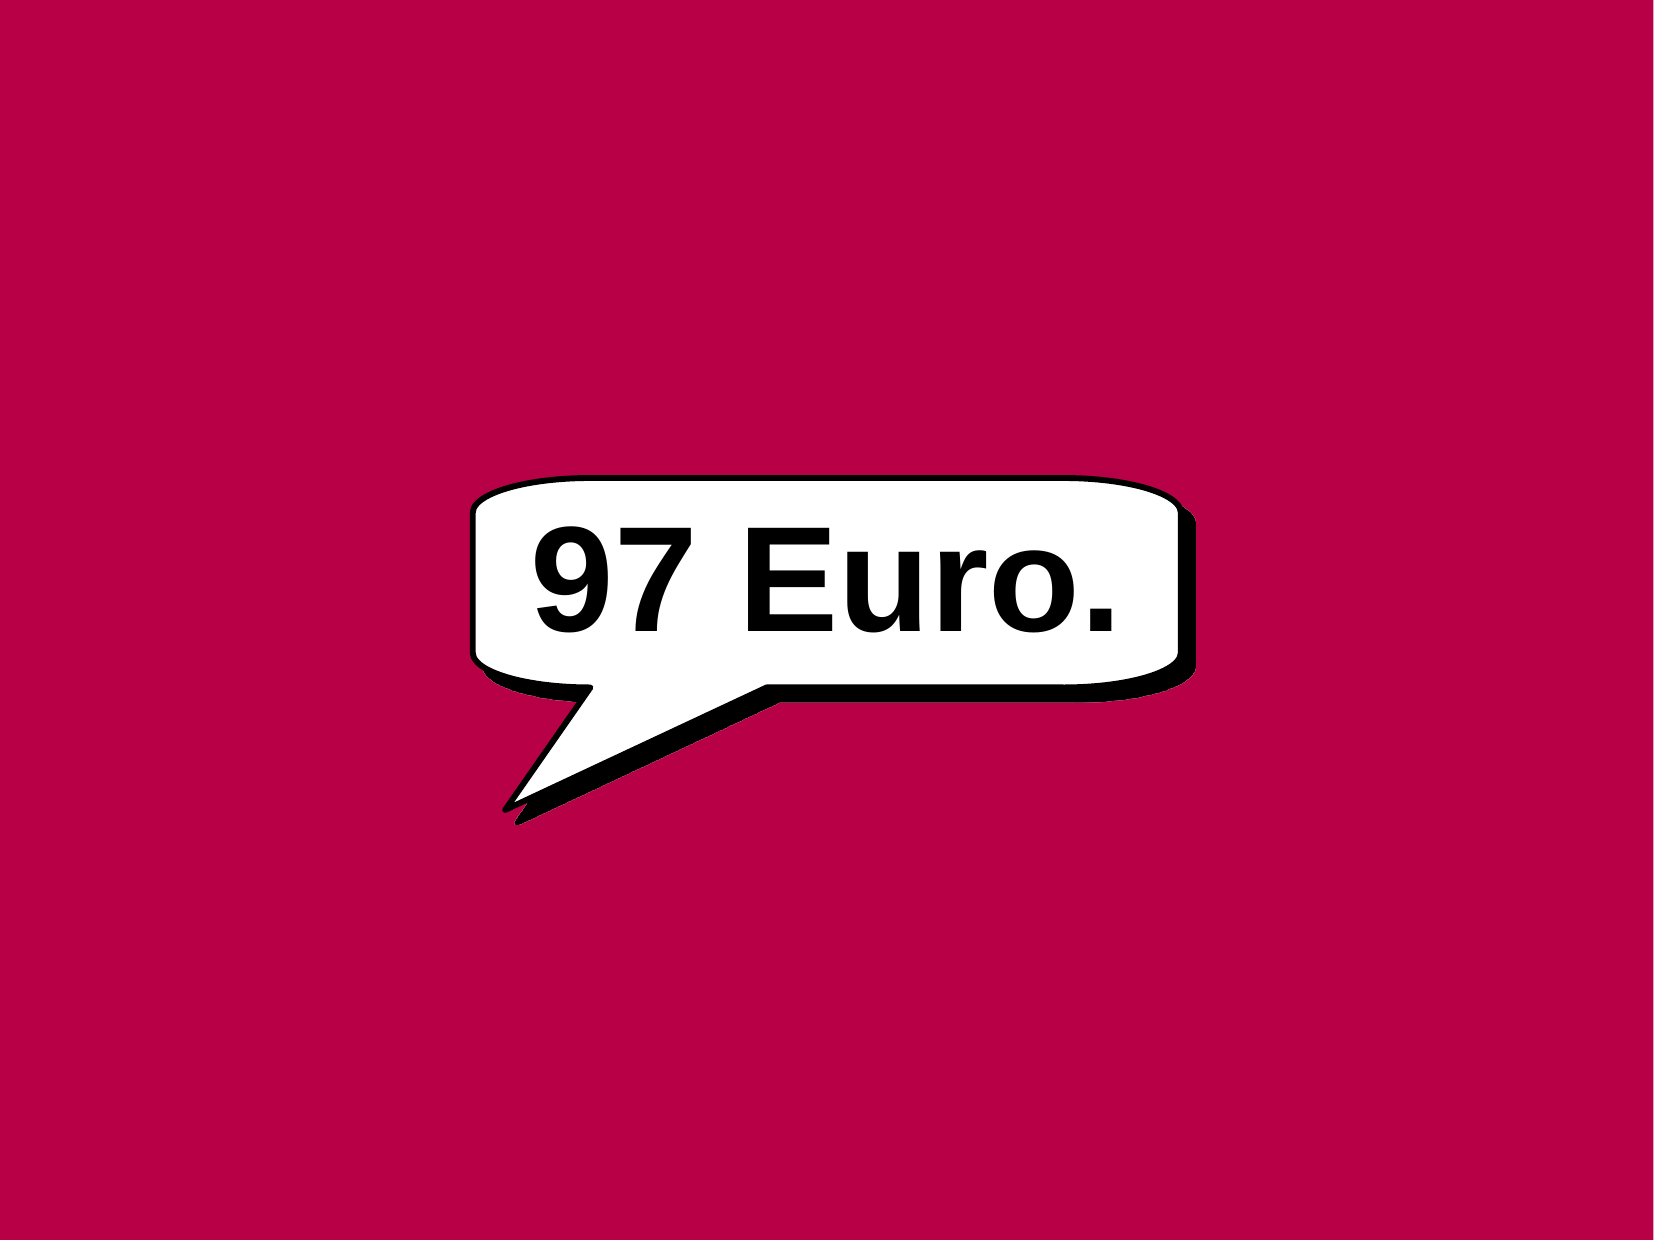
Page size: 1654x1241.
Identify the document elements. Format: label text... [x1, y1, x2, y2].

text_box [507, 477, 1146, 488]
text_box 97 Euro. [472, 488, 1181, 679]
text_box [505, 679, 1141, 810]
